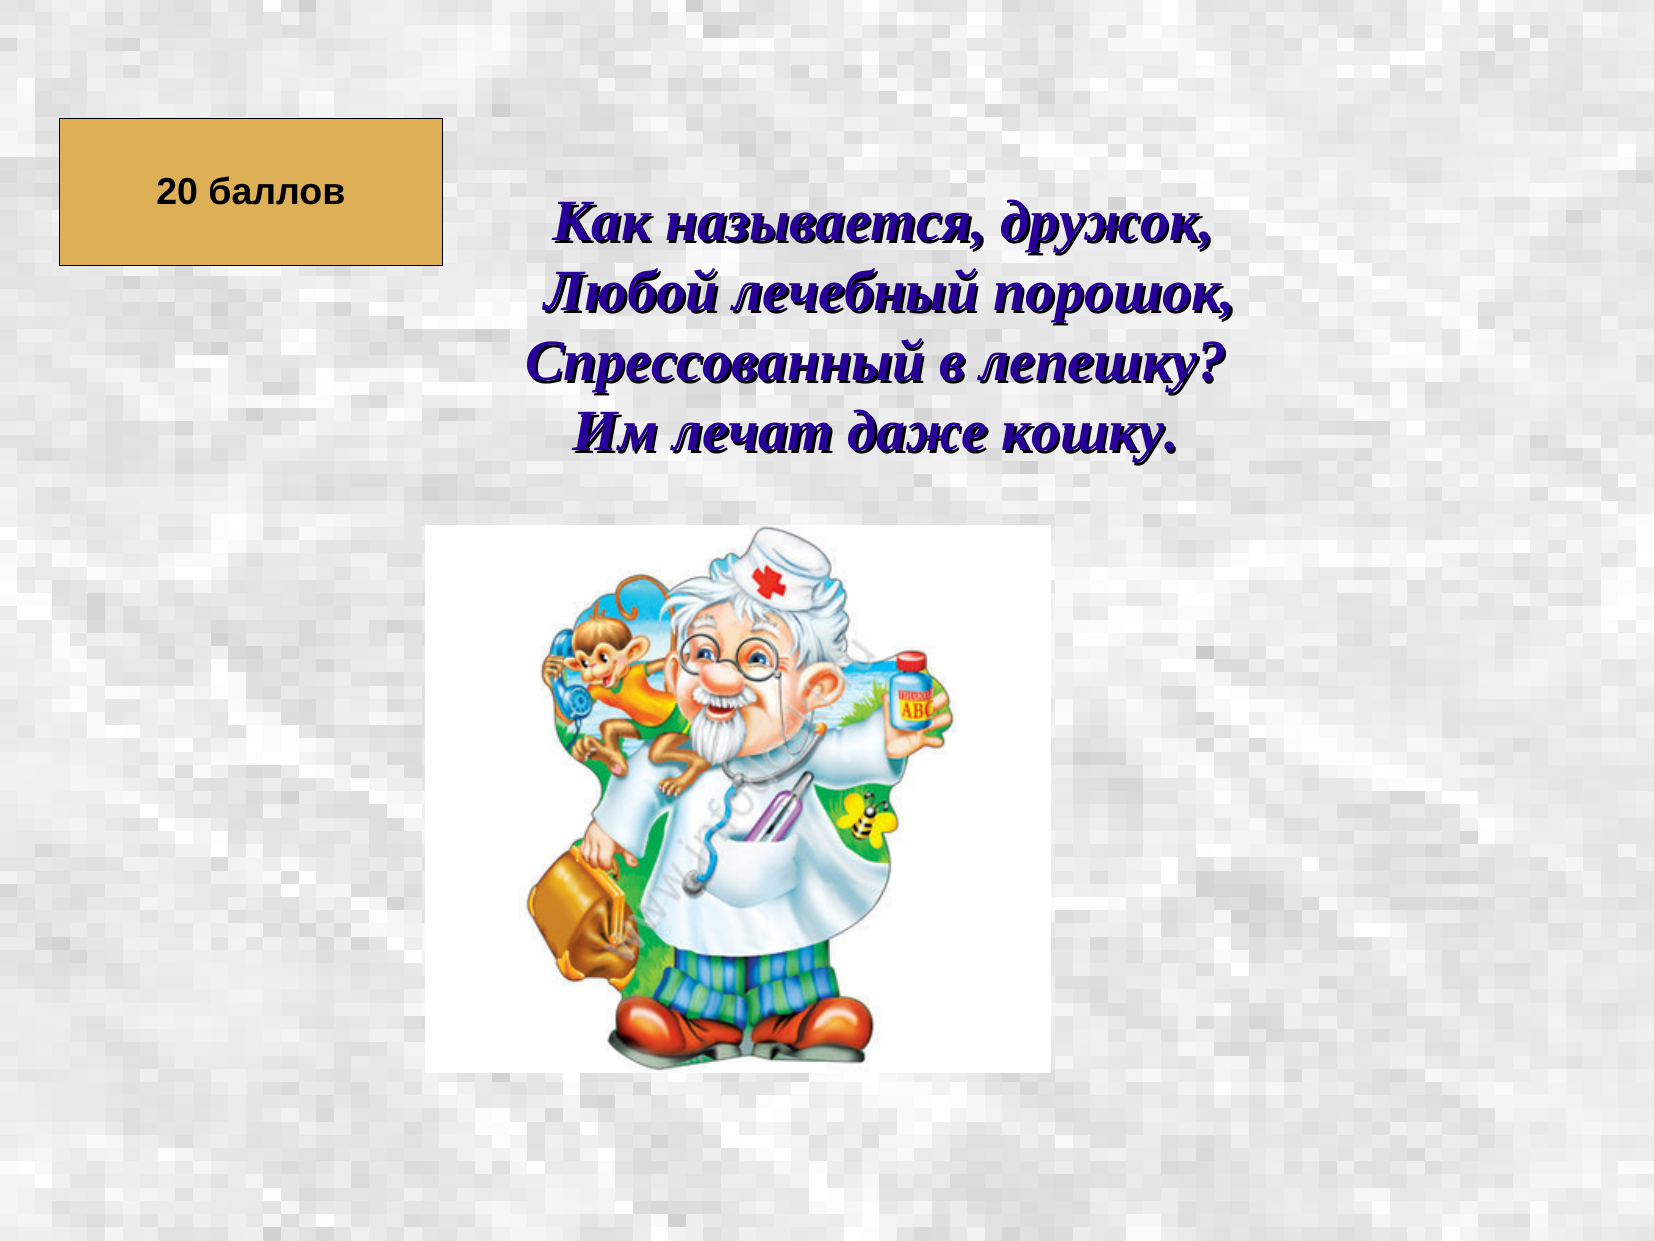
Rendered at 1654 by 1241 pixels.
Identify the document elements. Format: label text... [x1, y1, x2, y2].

text_box 20 баллов [59, 118, 443, 266]
title Как называется, дружок, Любой лечебный порошок, Спрессованный в лепешку? Им лечат даже кошку. [383, 183, 1383, 532]
picture [425, 525, 1051, 1073]
